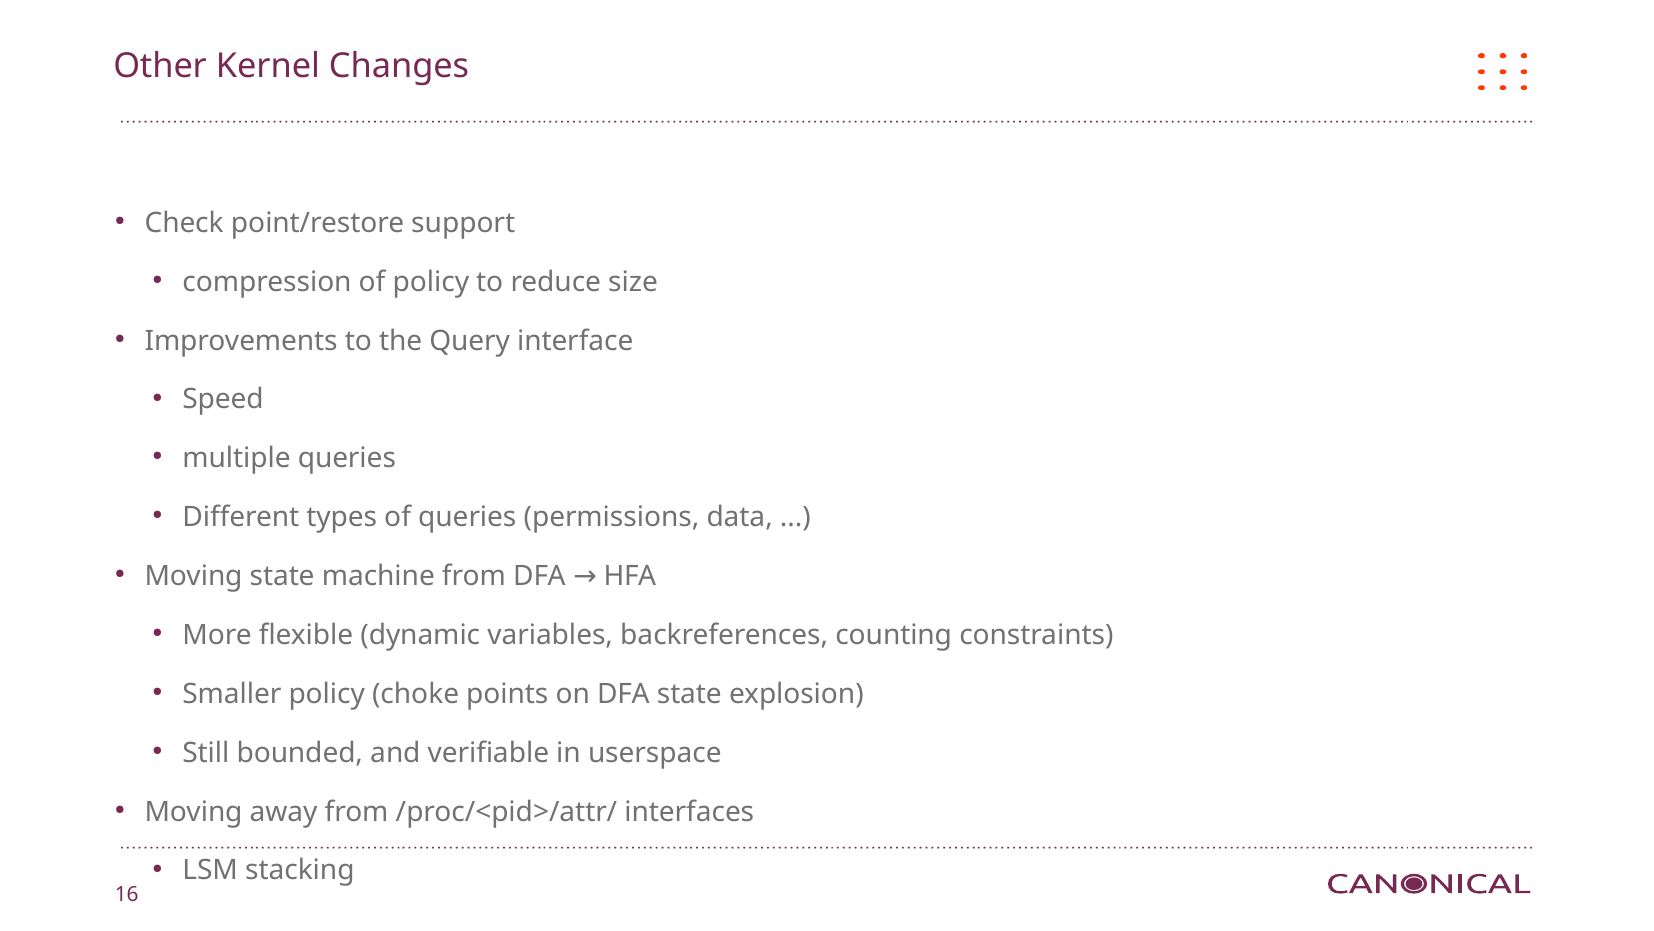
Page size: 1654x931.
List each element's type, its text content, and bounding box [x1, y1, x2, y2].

picture [111, 119, 1533, 124]
picture [1478, 53, 1527, 90]
title Other Kernel Changes [113, 48, 1382, 81]
list Check point/restore support compression of policy to reduce size Improvements to the Query interface Speed multiple queries Different types of queries (permissions, data, ...) Moving state machine from DFA → HFA More flexible (dynamic variables, backreferences, counting constraints) Smaller policy (choke points on DFA state explosion) Still bounded, and verifiable in userspace Moving away from /proc/<pid>/attr/ interfaces LSM stacking [115, 192, 1540, 825]
picture [111, 845, 1533, 851]
